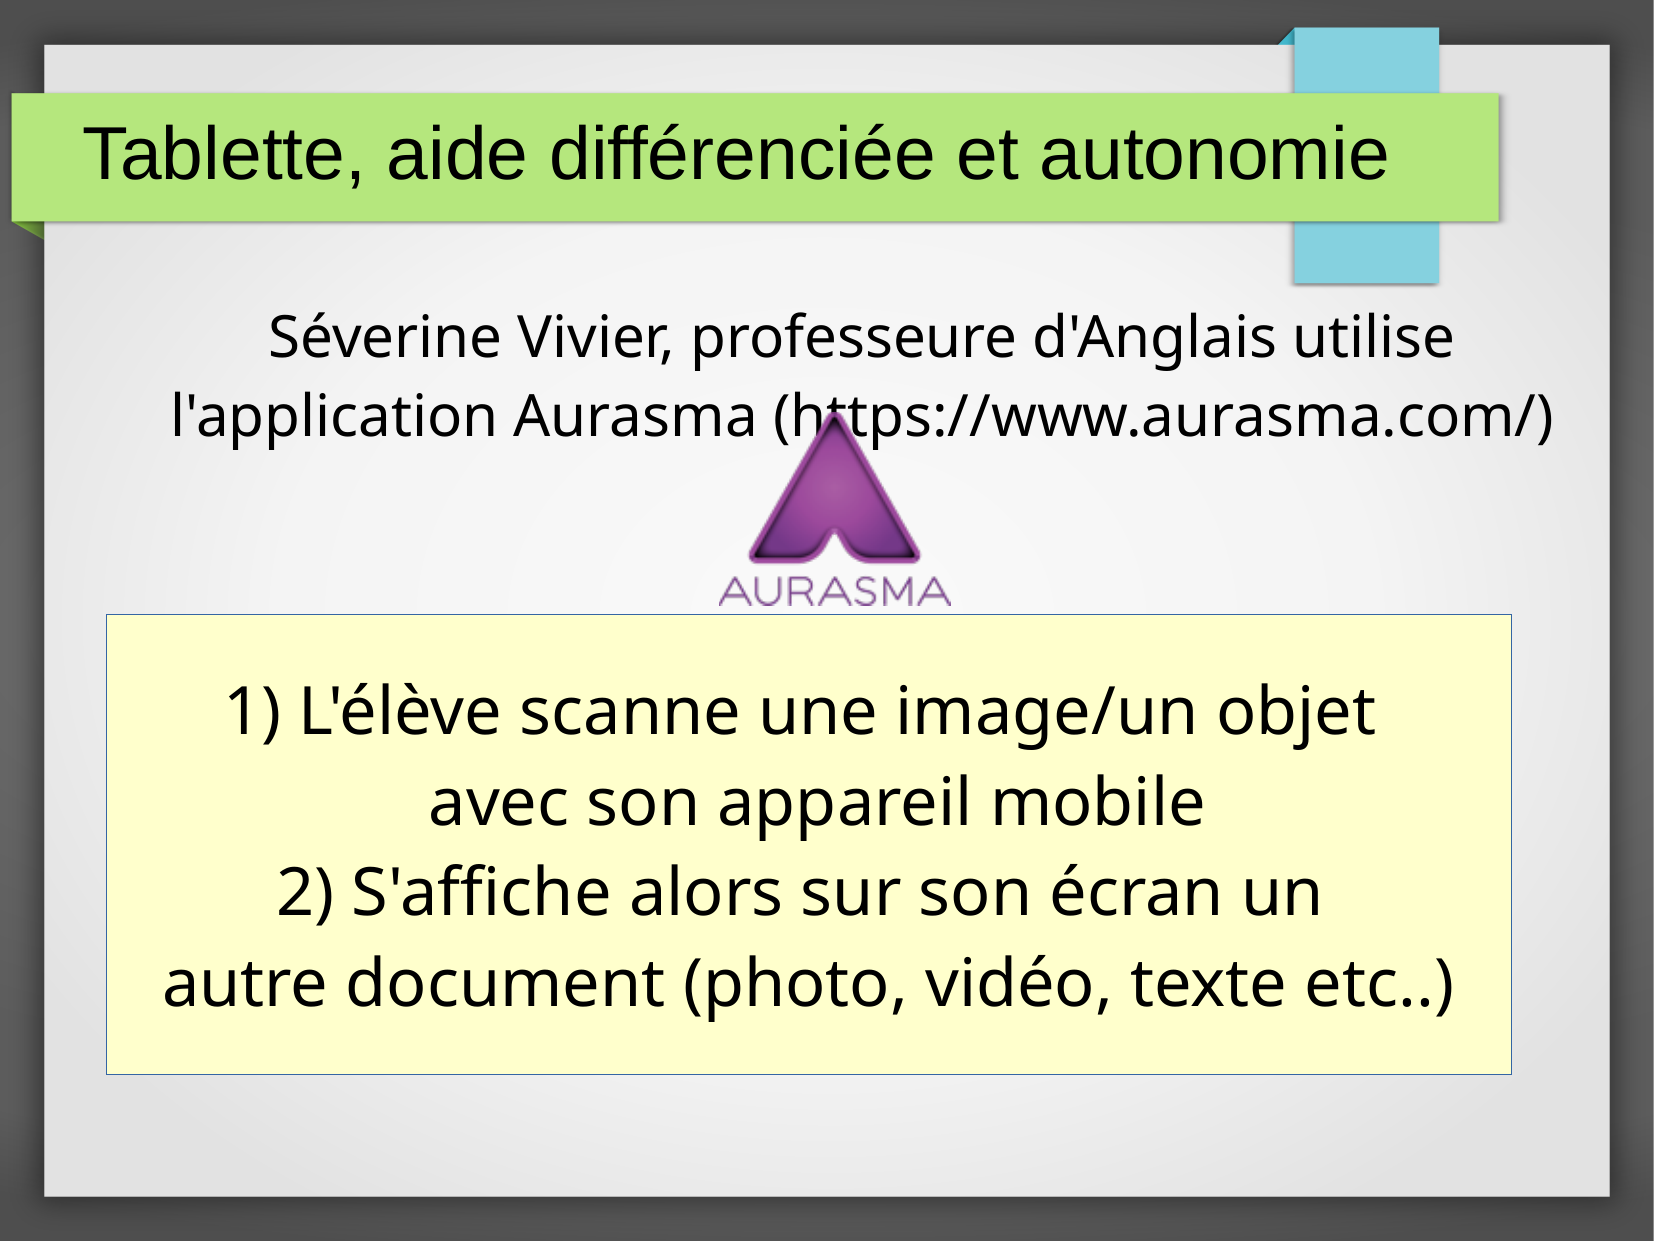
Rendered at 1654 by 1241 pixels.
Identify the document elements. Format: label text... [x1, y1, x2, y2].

text_box 1) L'élève scanne une image/un objet avec son appareil mobile 2) S'affiche alors sur son écran un autre document (photo, vidéo, texte etc..) [106, 614, 1512, 1075]
list Séverine Vivier, professeure d'Anglais utilise l'application Aurasma (https://www.aurasma.com/) [82, 295, 1571, 1015]
picture [0, 0, 1654, 1241]
title Tablette, aide différenciée et autonomie [82, 69, 1501, 238]
